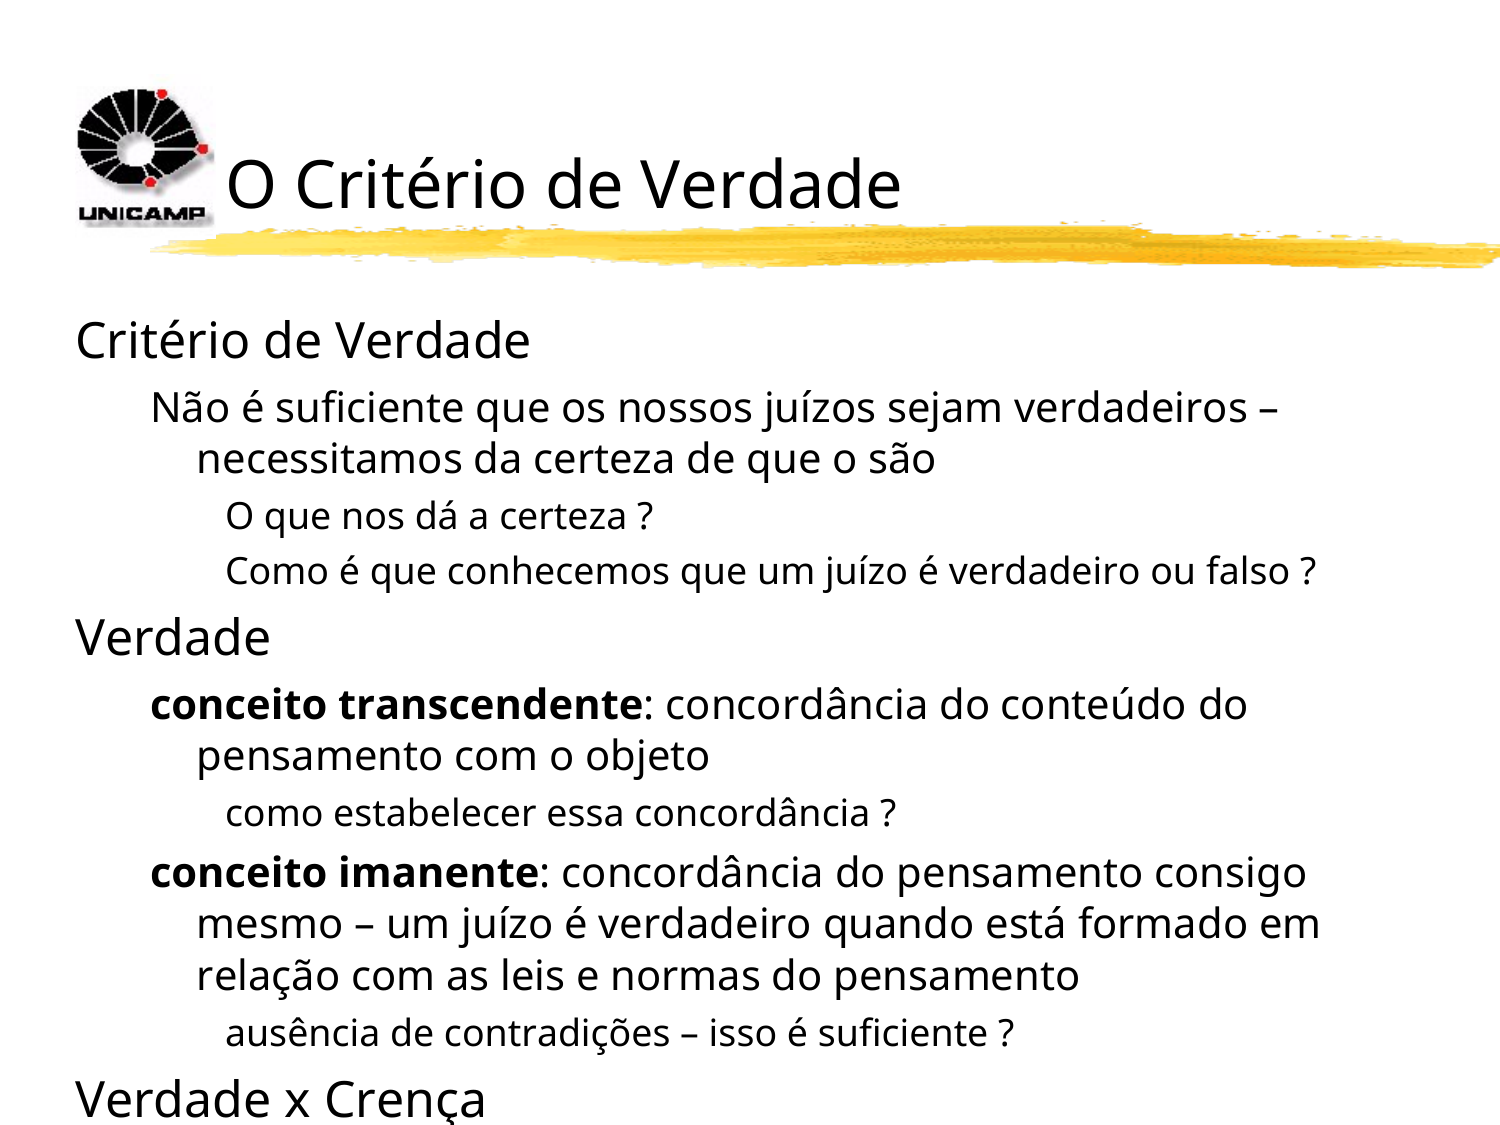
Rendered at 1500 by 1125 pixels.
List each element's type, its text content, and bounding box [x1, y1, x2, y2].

picture [75, 74, 1500, 279]
title O Critério de Verdade [225, 52, 1426, 225]
list Critério de Verdade Não é suficiente que os nossos juízos sejam verdadeiros – necessitamos da certeza de que o são O que nos dá a certeza ? Como é que conhecemos que um juízo é verdadeiro ou falso ? Verdade conceito transcendente: concordância do conteúdo do pensamento com o objeto como estabelecer essa concordância ? conceito imanente: concordância do pensamento consigo mesmo – um juízo é verdadeiro quando está formado em relação com as leis e normas do pensamento ausência de contradições – isso é suficiente ? Verdade x Crença [74, 309, 1417, 1003]
